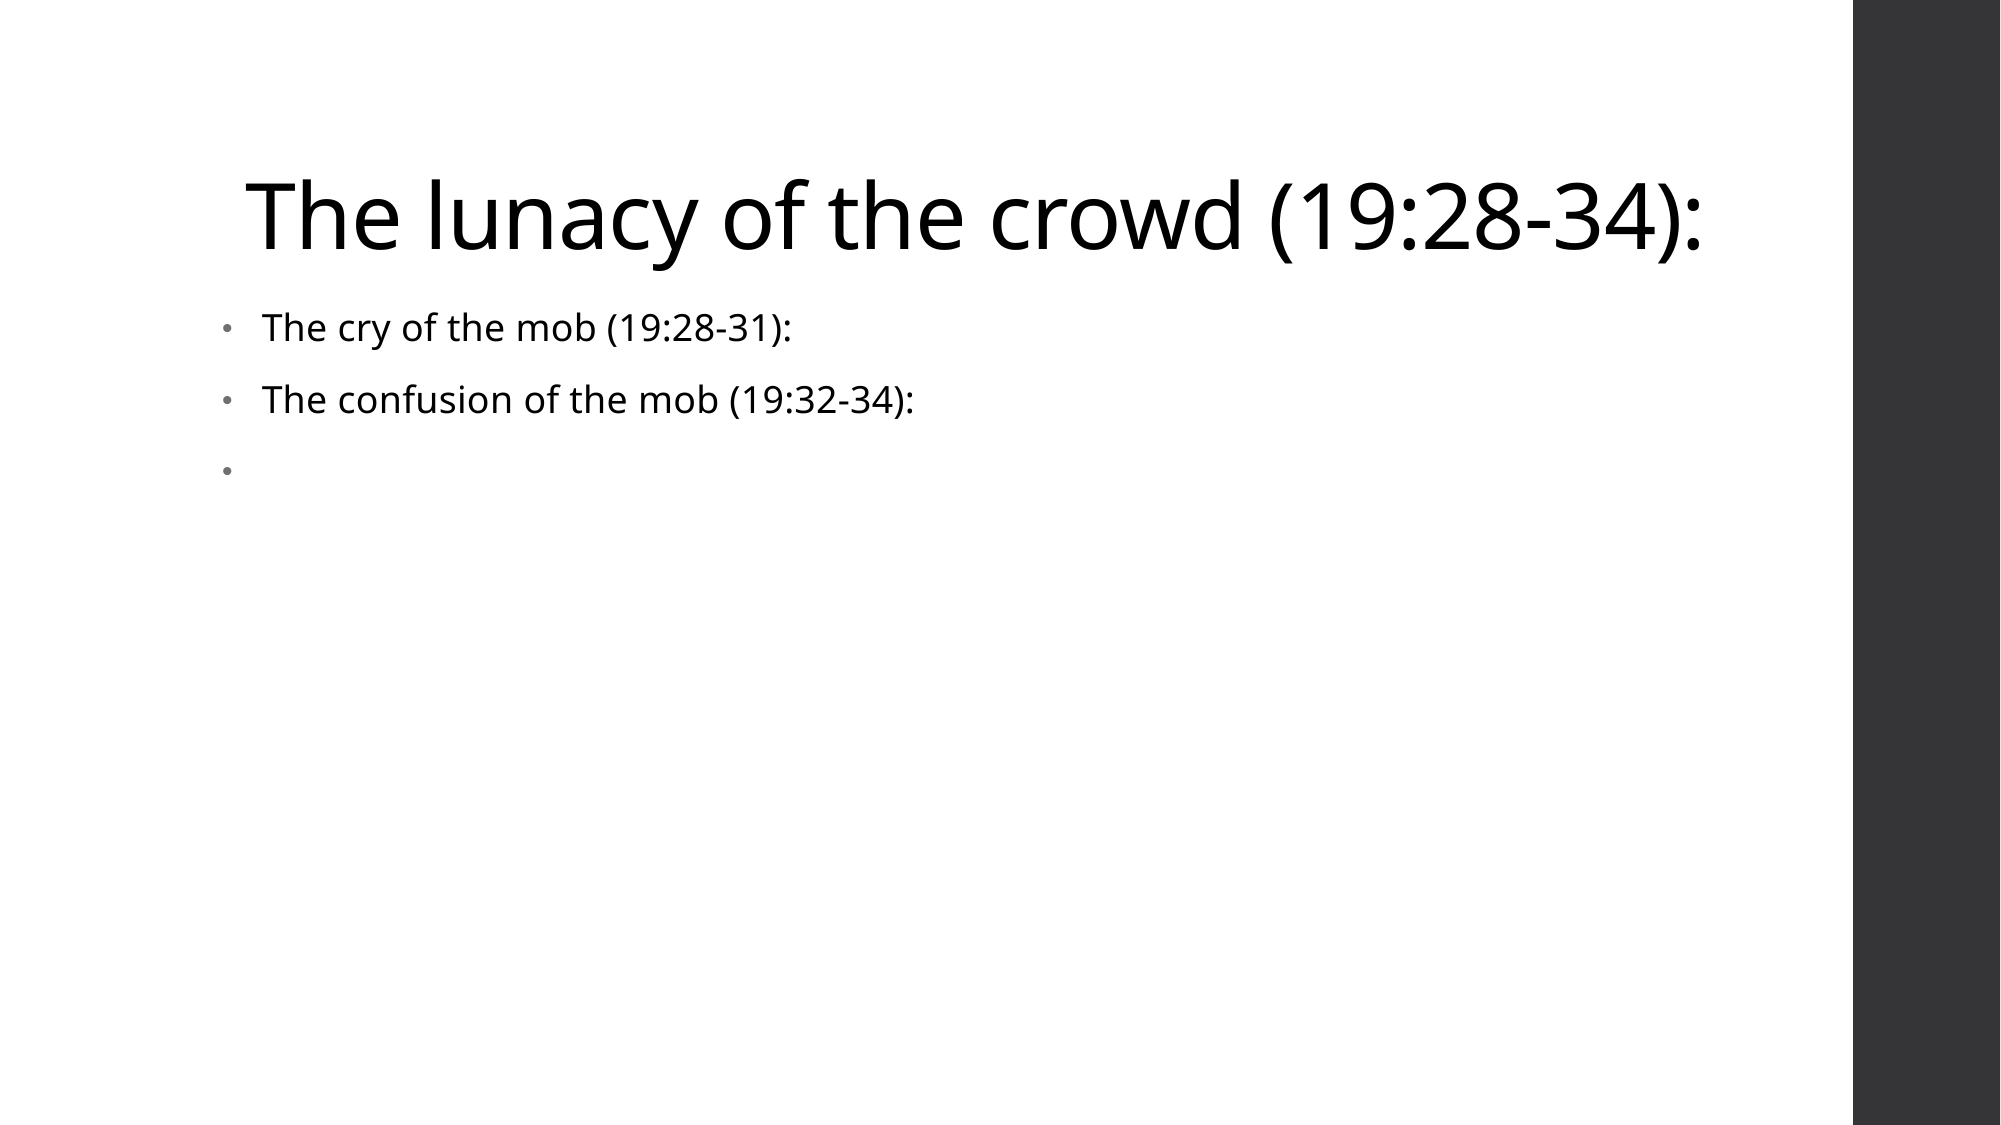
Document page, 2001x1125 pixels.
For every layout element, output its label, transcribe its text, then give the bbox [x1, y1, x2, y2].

list The cry of the mob (19:28-31): The confusion of the mob (19:32-34): [206, 299, 1617, 1014]
title The lunacy of the crowd (19:28-34): [206, 60, 1797, 278]
